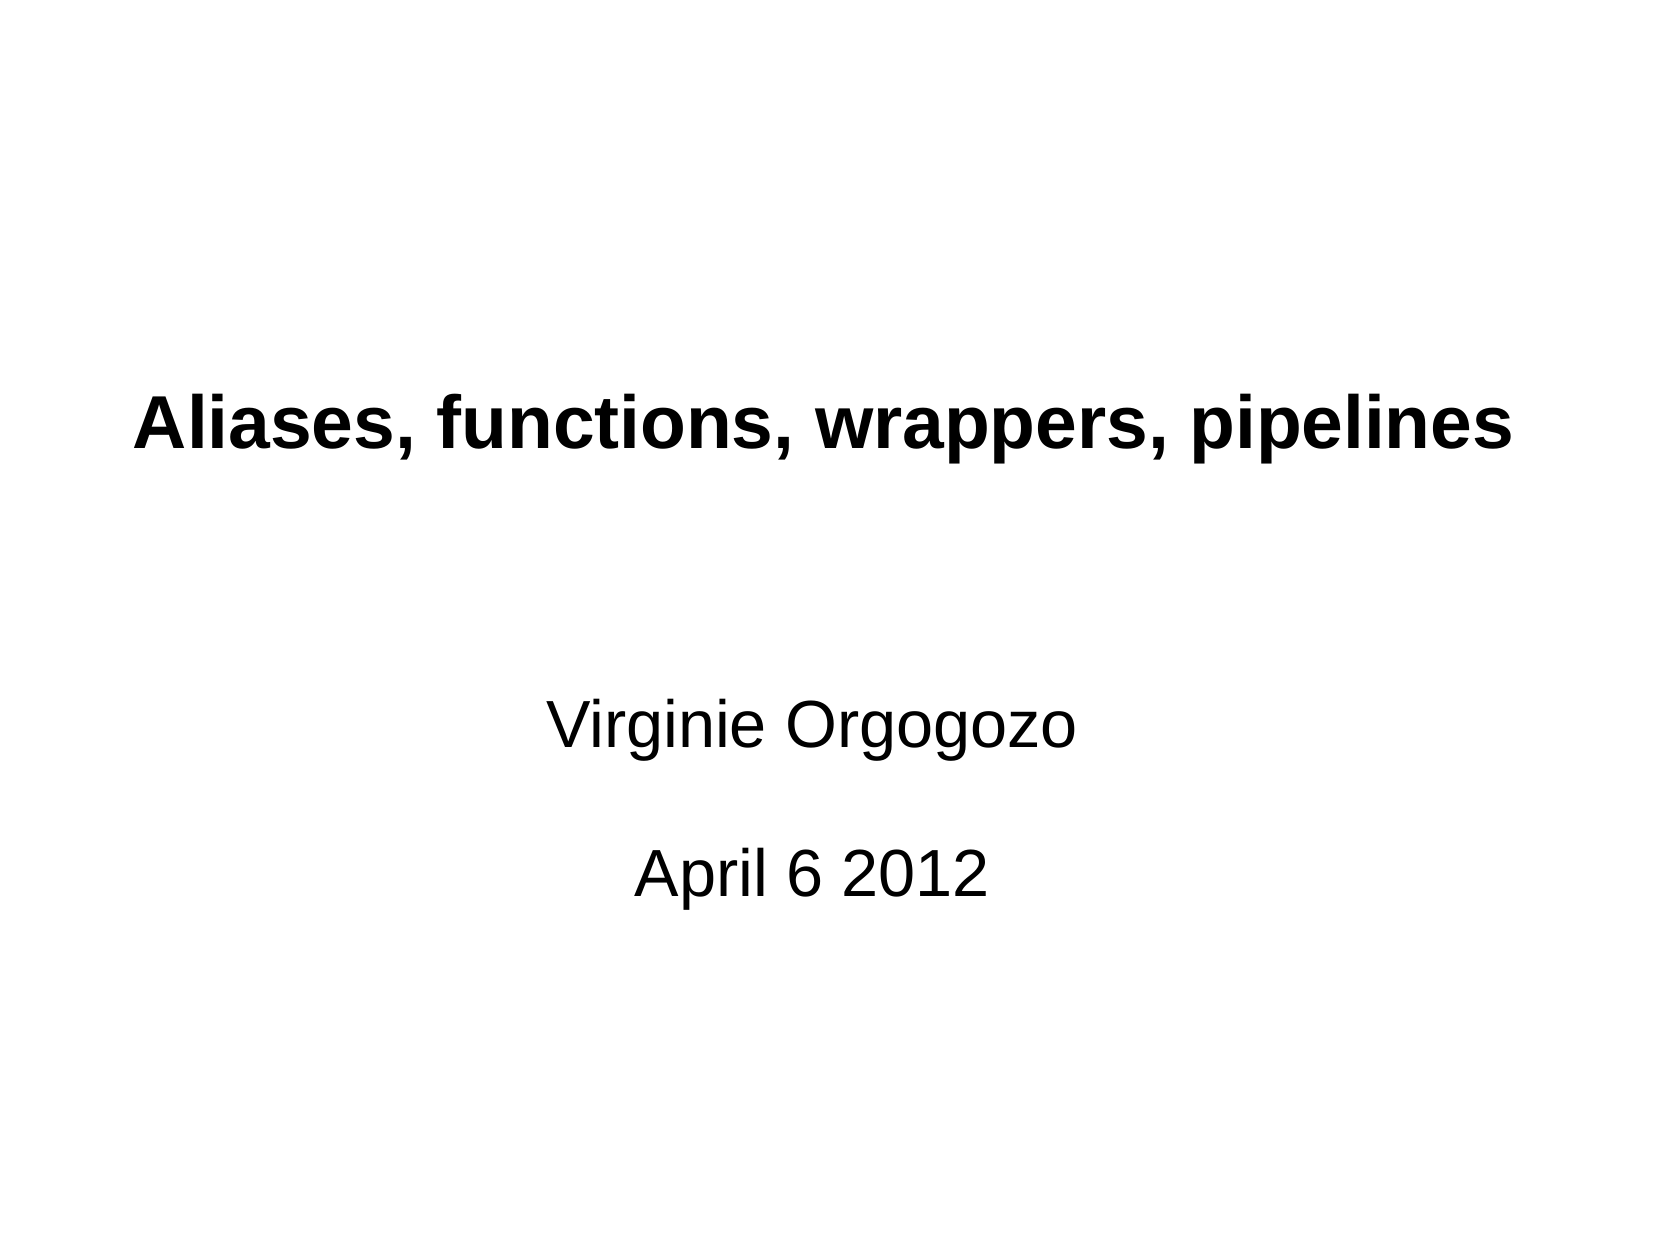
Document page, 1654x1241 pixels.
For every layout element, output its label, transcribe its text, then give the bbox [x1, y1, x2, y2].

text_box Virginie Orgogozo April 6 2012 [531, 679, 1096, 919]
text_box Aliases, functions, wrappers, pipelines [118, 373, 1531, 473]
